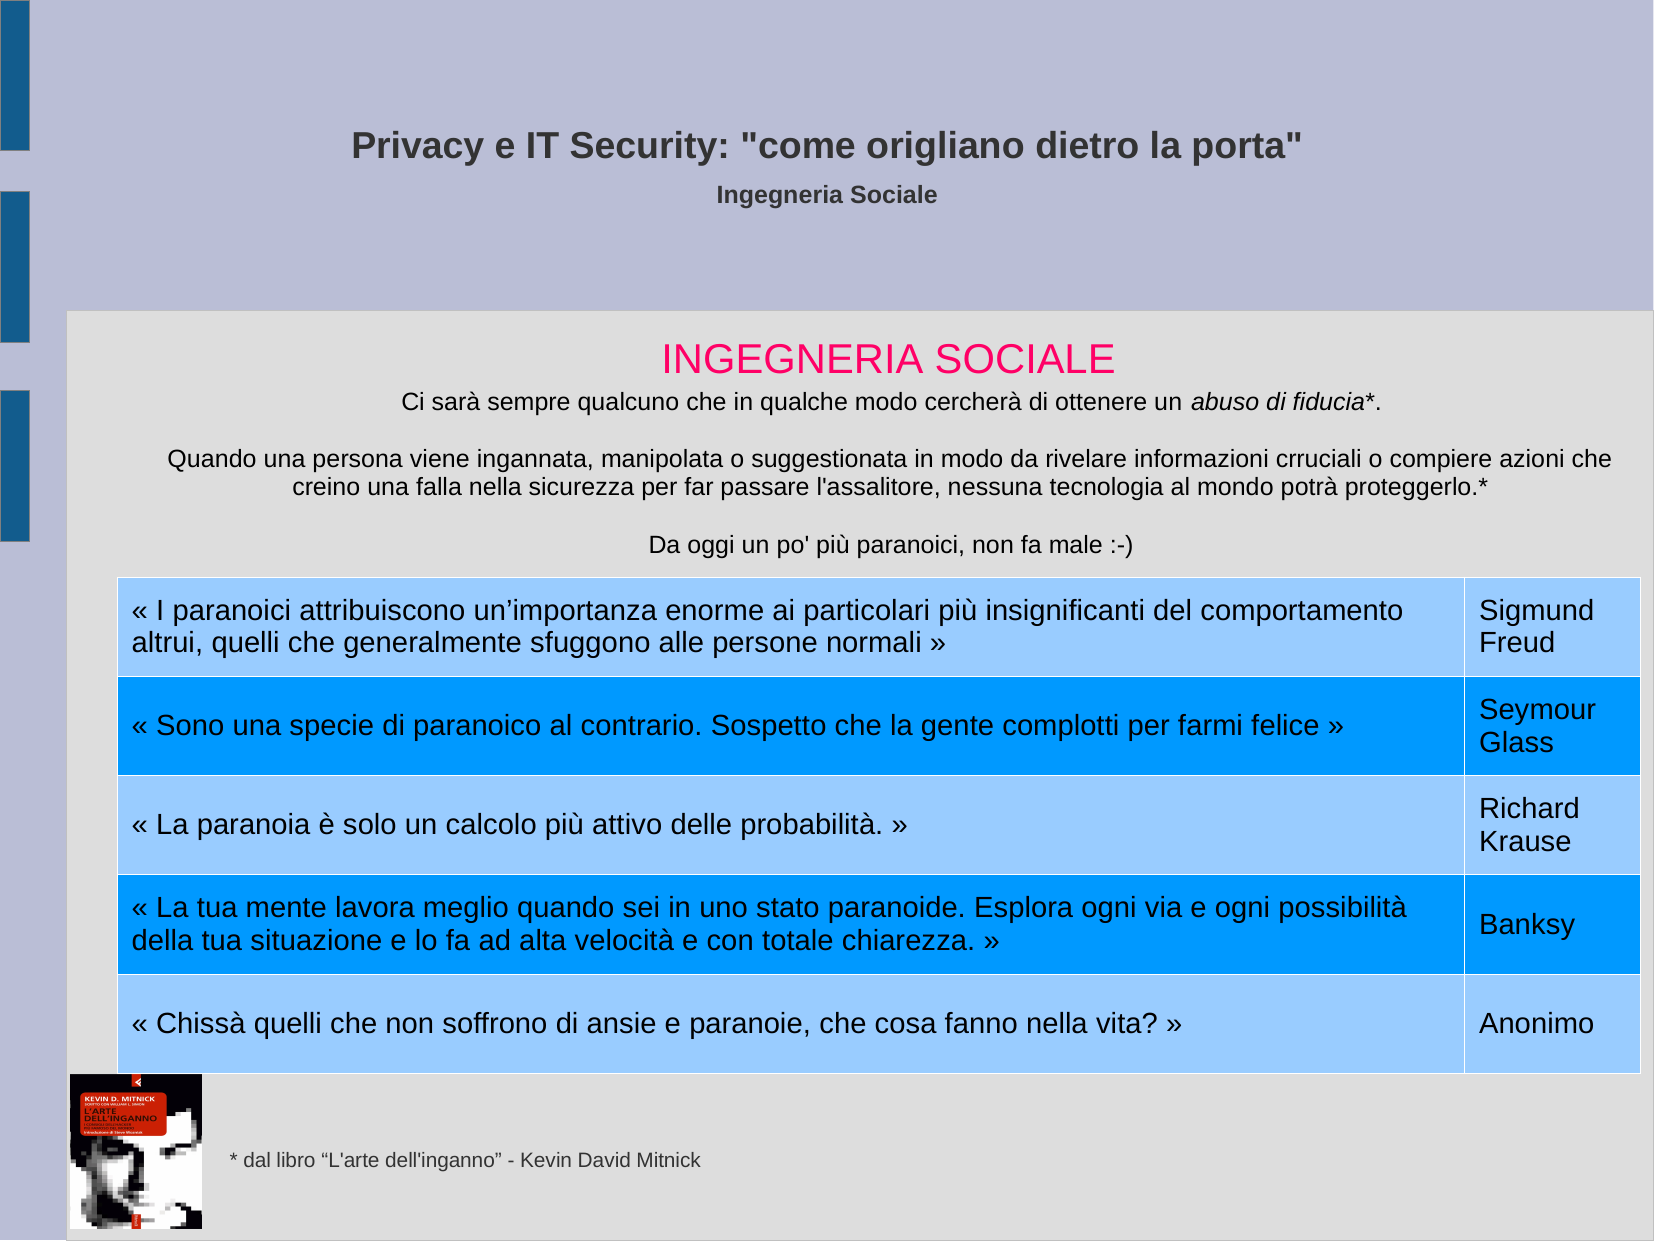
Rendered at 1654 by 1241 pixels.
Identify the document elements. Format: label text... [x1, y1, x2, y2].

table_cell Banksy [1465, 875, 1640, 974]
table_cell « Chissà quelli che non soffrono di ansie e paranoie, che cosa fanno nella vita? » [118, 975, 1464, 1073]
picture [70, 1074, 202, 1229]
table_header Sigmund Freud [1465, 578, 1640, 676]
list INGEGNERIA SOCIALE Ci sarà sempre qualcuno che in qualche modo cercherà di ottenere un abuso di fiducia*. Quando una persona viene ingannata, manipolata o suggestionata in modo da rivelare informazioni crruciali o compiere azioni che creino una falla nella sicurezza per far passare l'assalitore, nessuna tecnologia al mondo potrà proteggerlo.* Da oggi un po' più paranoici, non fa male :-) [70, 335, 1642, 579]
table_cell « Sono una specie di paranoico al contrario. Sospetto che la gente complotti per farmi felice » [118, 677, 1464, 775]
table_cell « La paranoia è solo un calcolo più attivo delle probabilità. » [118, 776, 1464, 874]
title Ingegneria Sociale [121, 201, 1534, 299]
table_cell Anonimo [1465, 975, 1640, 1073]
title Privacy e IT Security: "come origliano dietro la porta" [121, 91, 1534, 201]
table_cell « La tua mente lavora meglio quando sei in uno stato paranoide. Esplora ogni via e ogni possibilità della tua situazione e lo fa ad alta velocità e con totale chiarezza. » [118, 875, 1464, 974]
table_header « I paranoici attribuiscono un’importanza enorme ai particolari più insignificanti del comportamento altrui, quelli che generalmente sfuggono alle persone normali » [118, 578, 1464, 676]
title * dal libro “L'arte dell'inganno” - Kevin David Mitnick [229, 1098, 1642, 1223]
table_cell Richard Krause [1465, 776, 1640, 874]
table_cell Seymour Glass [1465, 677, 1640, 775]
